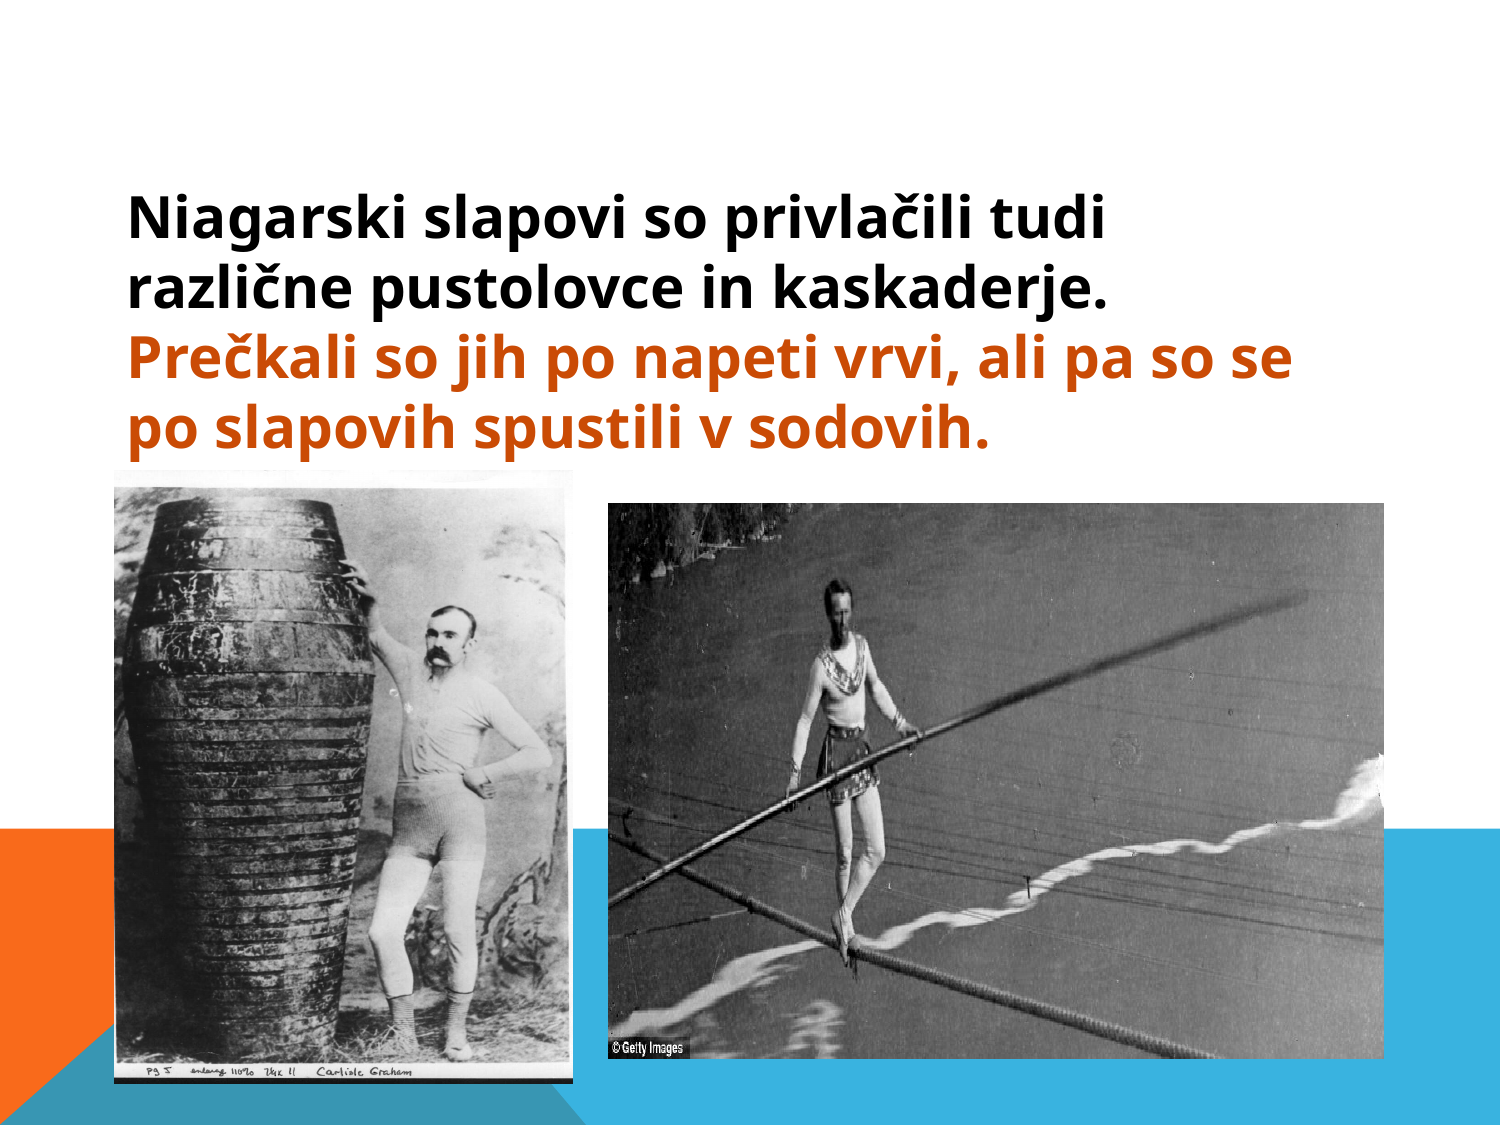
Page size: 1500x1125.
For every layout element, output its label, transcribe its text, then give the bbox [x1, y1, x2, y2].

text_box Niagarski slapovi so privlačili tudi različne pustolovce in kaskaderje. Prečkali so jih po napeti vrvi, ali pa so se po slapovih spustili v sodovih. [112, 172, 1329, 468]
picture [114, 470, 573, 1084]
picture [608, 503, 1384, 1059]
